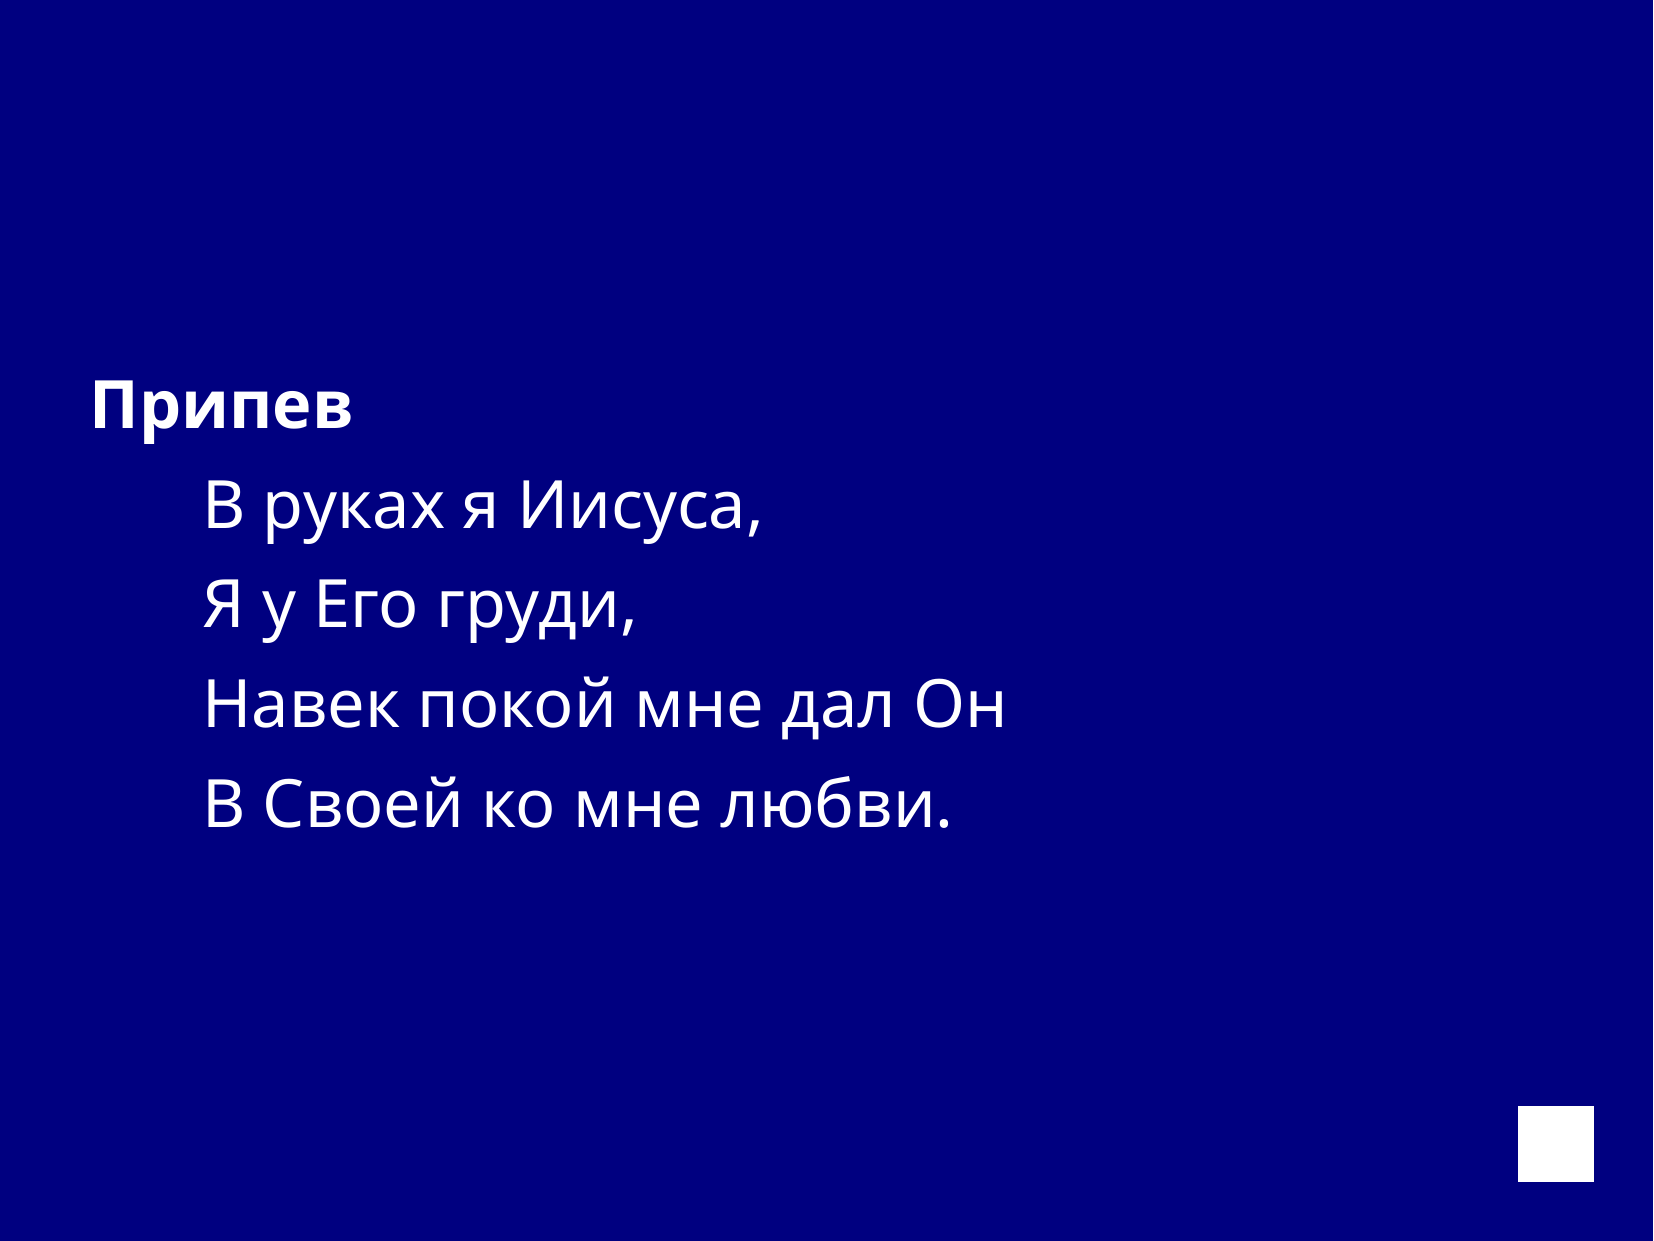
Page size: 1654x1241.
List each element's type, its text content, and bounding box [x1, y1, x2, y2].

text_box [1518, 1106, 1594, 1182]
text_box Припев В руках я Иисуса, Я у Его груди, Навек покой мне дал Он В Своей ко мне любви. [75, 150, 1576, 1163]
